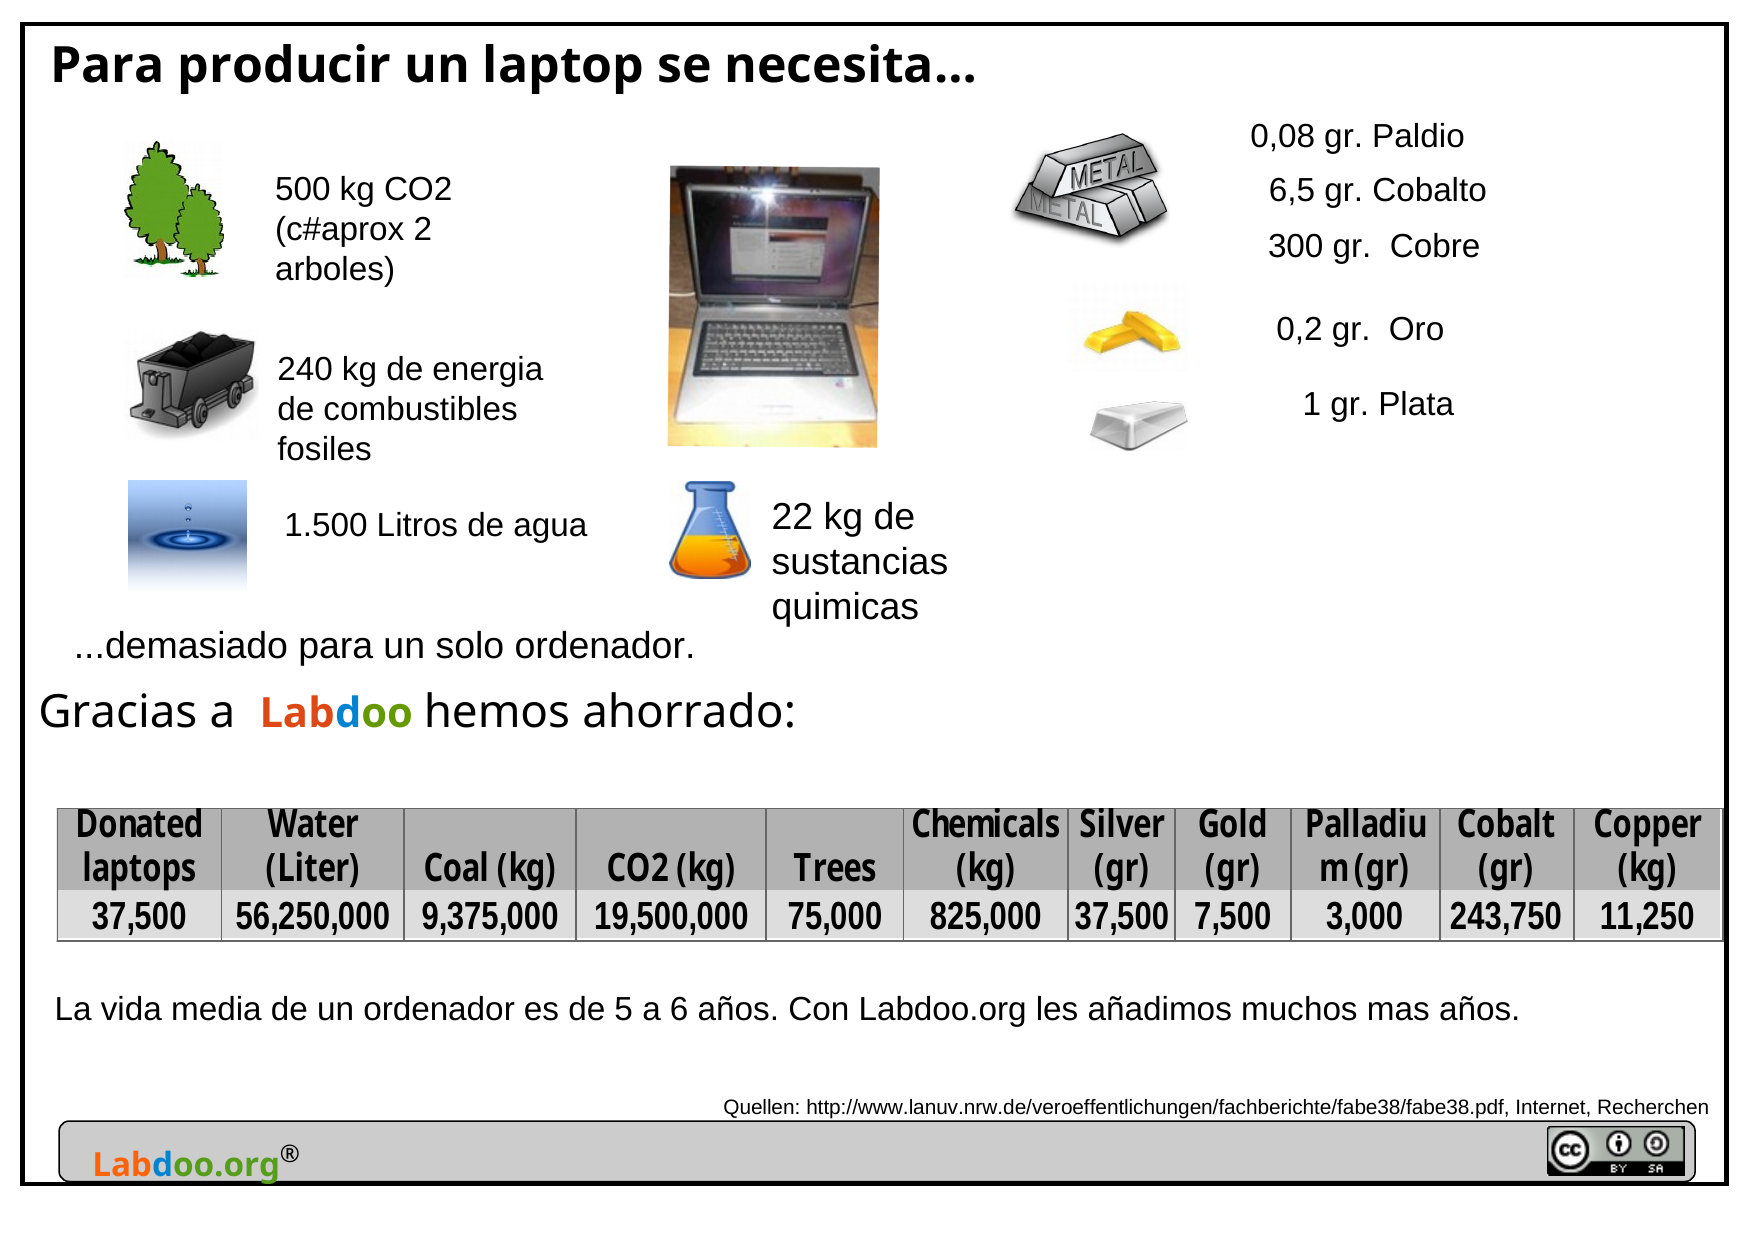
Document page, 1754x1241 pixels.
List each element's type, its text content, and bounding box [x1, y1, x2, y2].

text_box 6,5 gr. Cobalto [1254, 161, 1524, 216]
text_box 1 gr. Plata [1287, 375, 1540, 449]
text_box 1.500 Litros de agua [269, 496, 621, 551]
chart [56, 808, 1725, 944]
picture [124, 141, 224, 277]
text_box 0,08 gr. Paldio [1235, 106, 1583, 162]
text_box La vida media de un ordenador es de 5 a 6 años. Con Labdoo.org les añadimos muchos mas años. [39, 980, 1729, 1075]
text_box ...demasiado para un solo ordenador. [59, 613, 1630, 674]
picture [128, 480, 247, 591]
picture [669, 481, 751, 579]
picture [667, 165, 880, 448]
picture [1009, 128, 1170, 249]
text_box Quellen: http://www.lanuv.nrw.de/veroeffentlichungen/fachberichte/fabe38/fabe38.pdf, Internet, Recherchen [708, 1086, 1725, 1127]
text_box 500 kg CO2 (c#aprox 2 arboles) [260, 160, 567, 295]
text_box 22 kg de sustancias quimicas [756, 484, 1099, 613]
text_box 0,2 gr. Oro [1261, 299, 1536, 395]
picture [1089, 401, 1188, 451]
text_box Labdoo.org® [77, 1110, 355, 1193]
text_box 240 kg de energia de combustibles fosiles [262, 339, 585, 475]
picture [1068, 283, 1188, 373]
text_box Gracias a Labdoo hemos ahorrado: [23, 674, 1654, 745]
picture [124, 330, 259, 442]
picture [1547, 1127, 1685, 1176]
text_box Para producir un laptop se necesita… [35, 25, 1678, 107]
text_box 300 gr. Cobre [1253, 216, 1549, 272]
